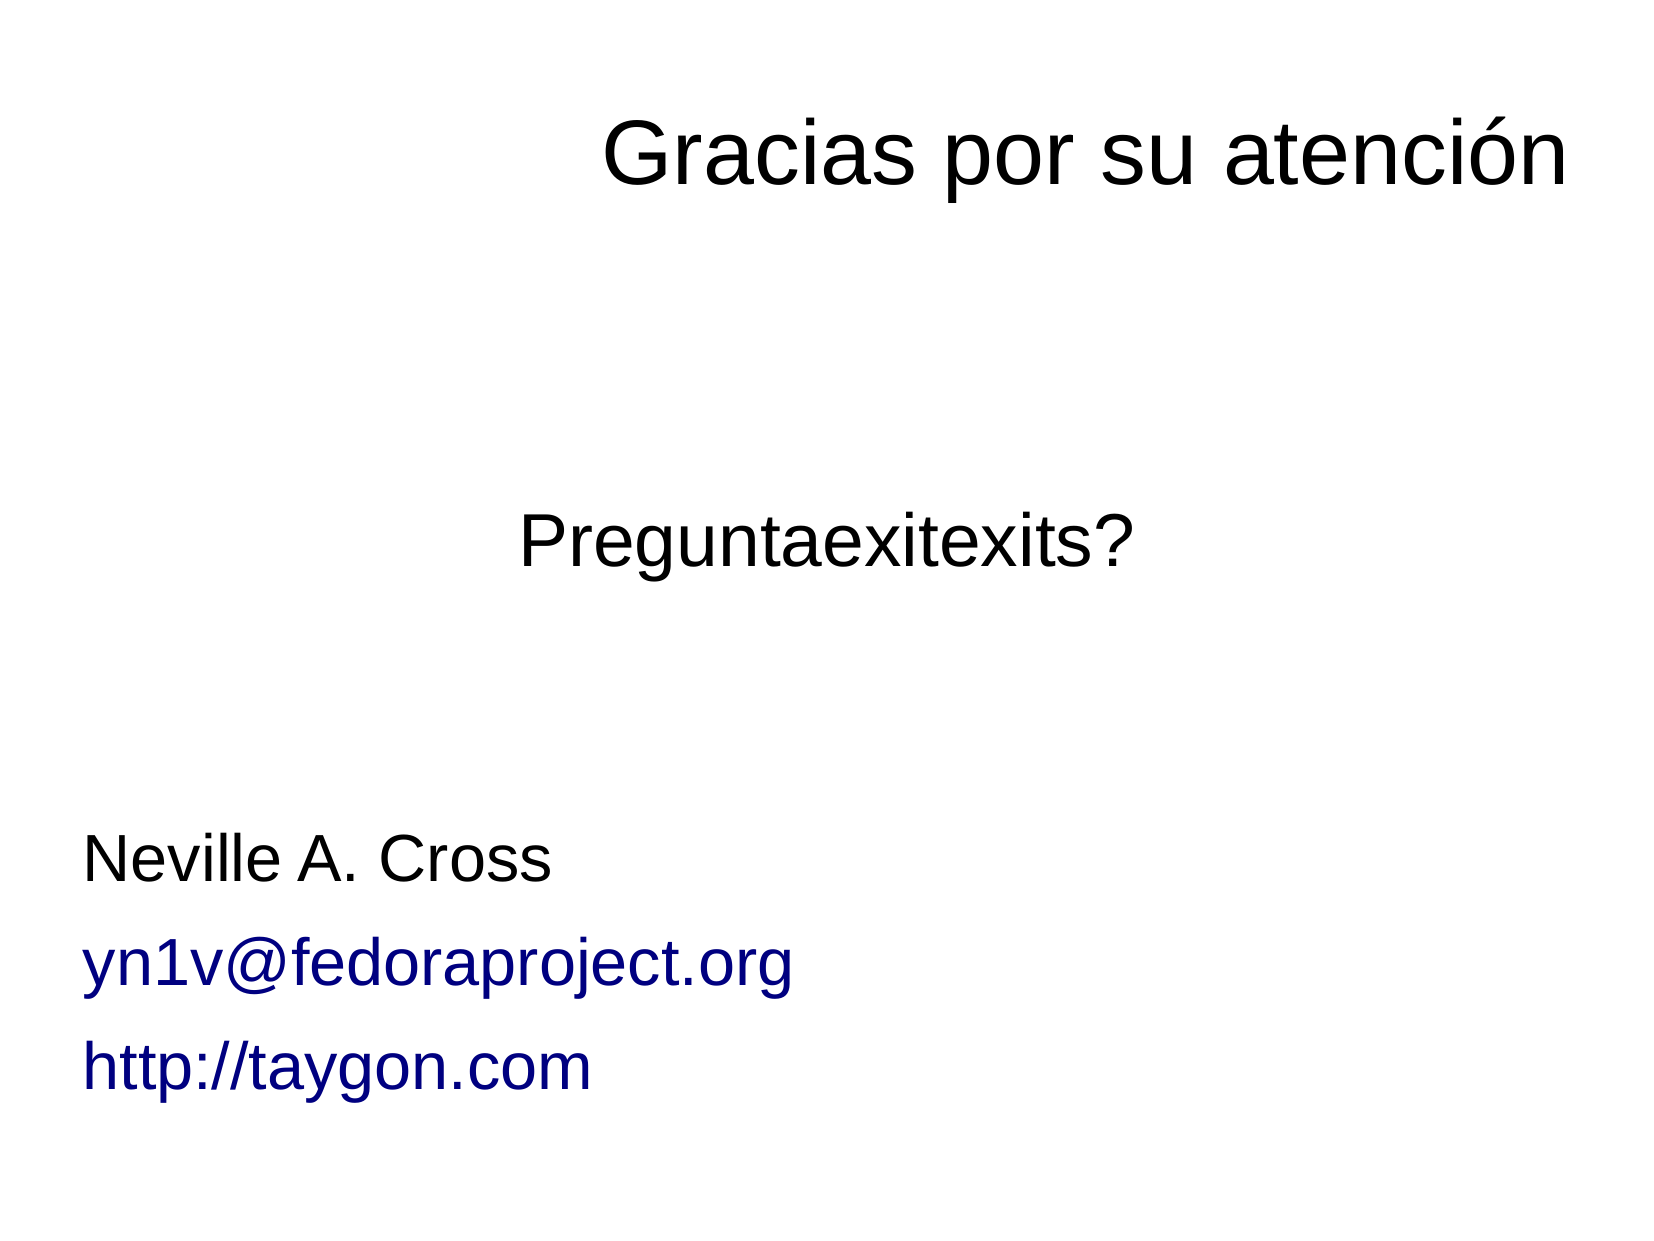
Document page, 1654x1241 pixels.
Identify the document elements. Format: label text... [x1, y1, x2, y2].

list Preguntaexitexits? Neville A. Cross yn1v@fedoraproject.org http://taygon.com [82, 290, 1571, 1109]
title Gracias por su atención [82, 49, 1571, 257]
